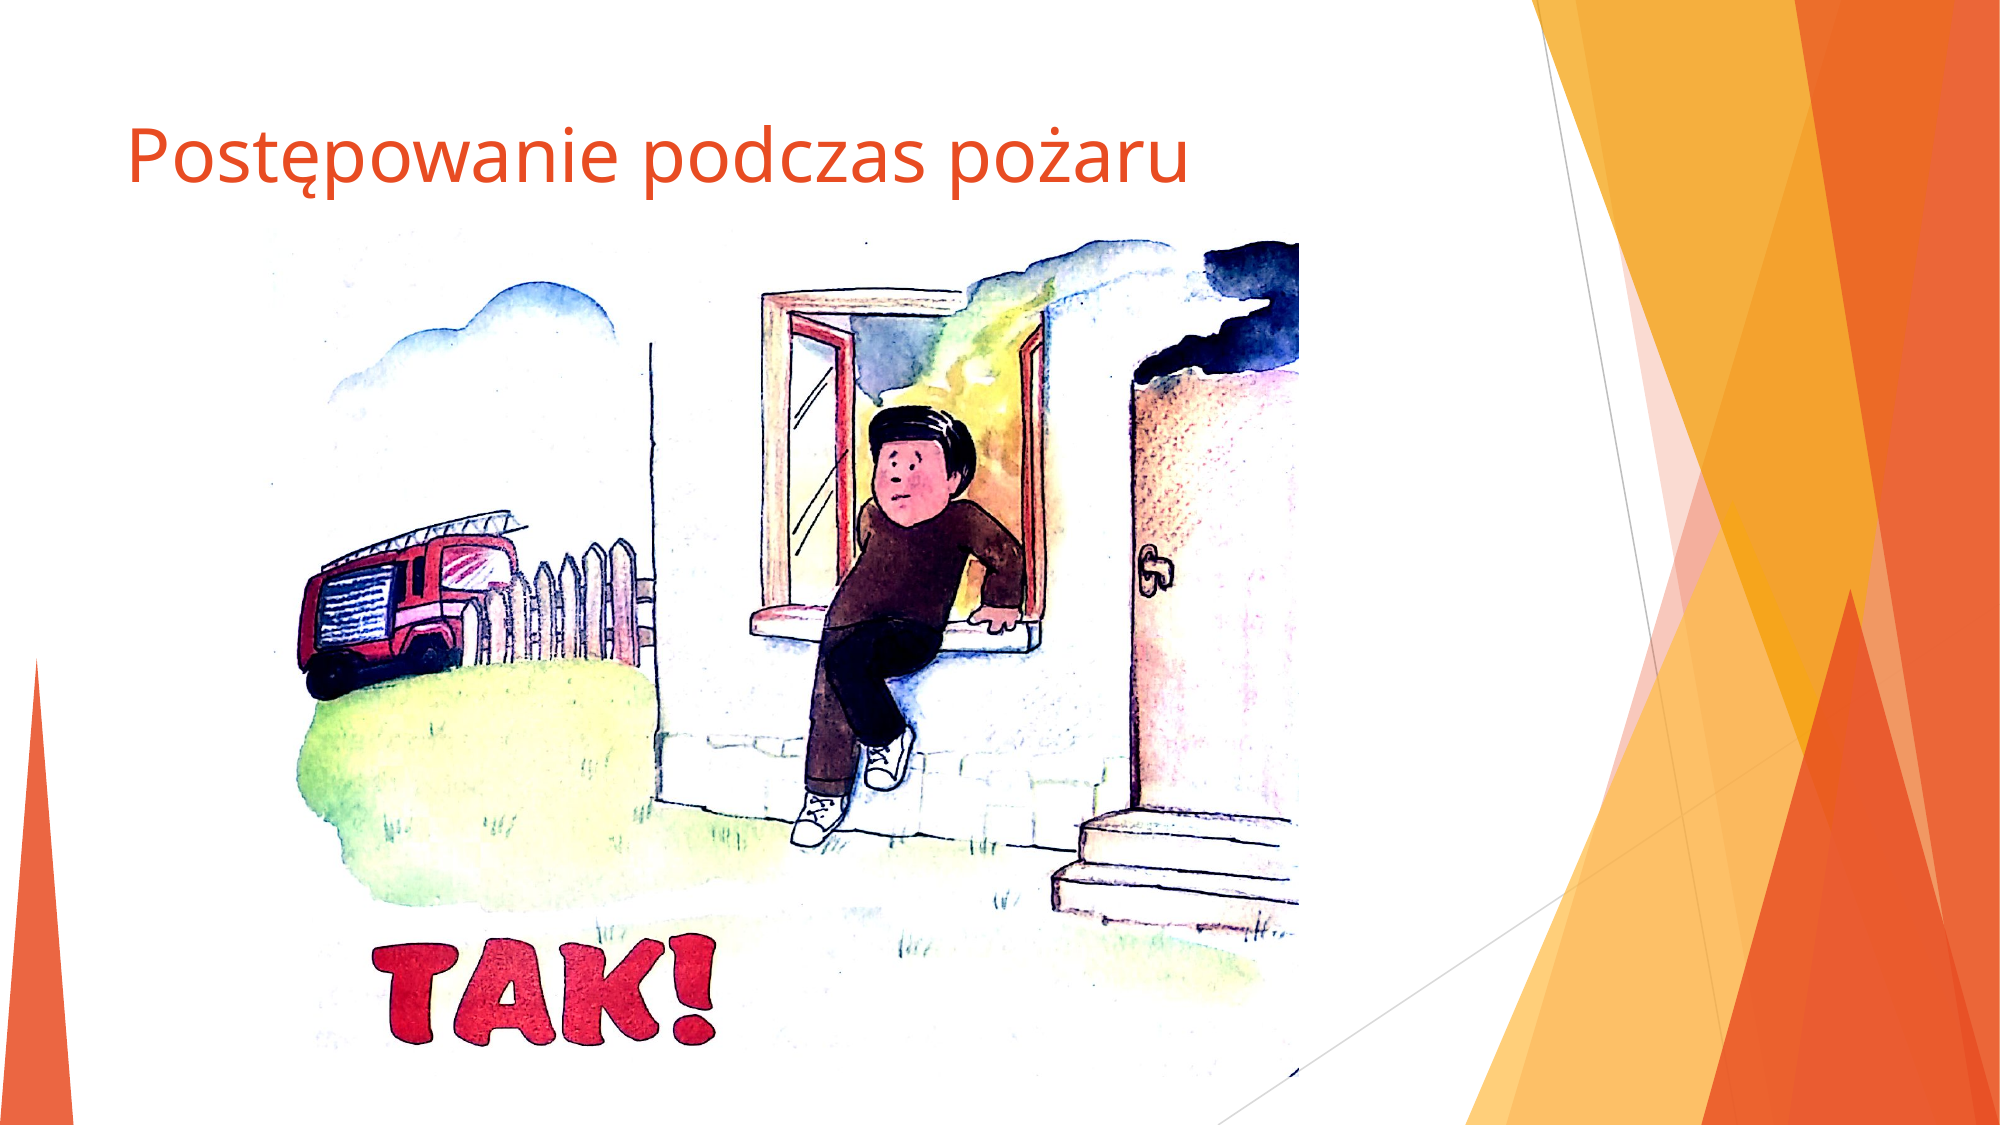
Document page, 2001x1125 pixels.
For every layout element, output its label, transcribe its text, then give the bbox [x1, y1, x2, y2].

title Postępowanie podczas pożaru [111, 99, 1522, 317]
picture [253, 228, 1299, 1077]
